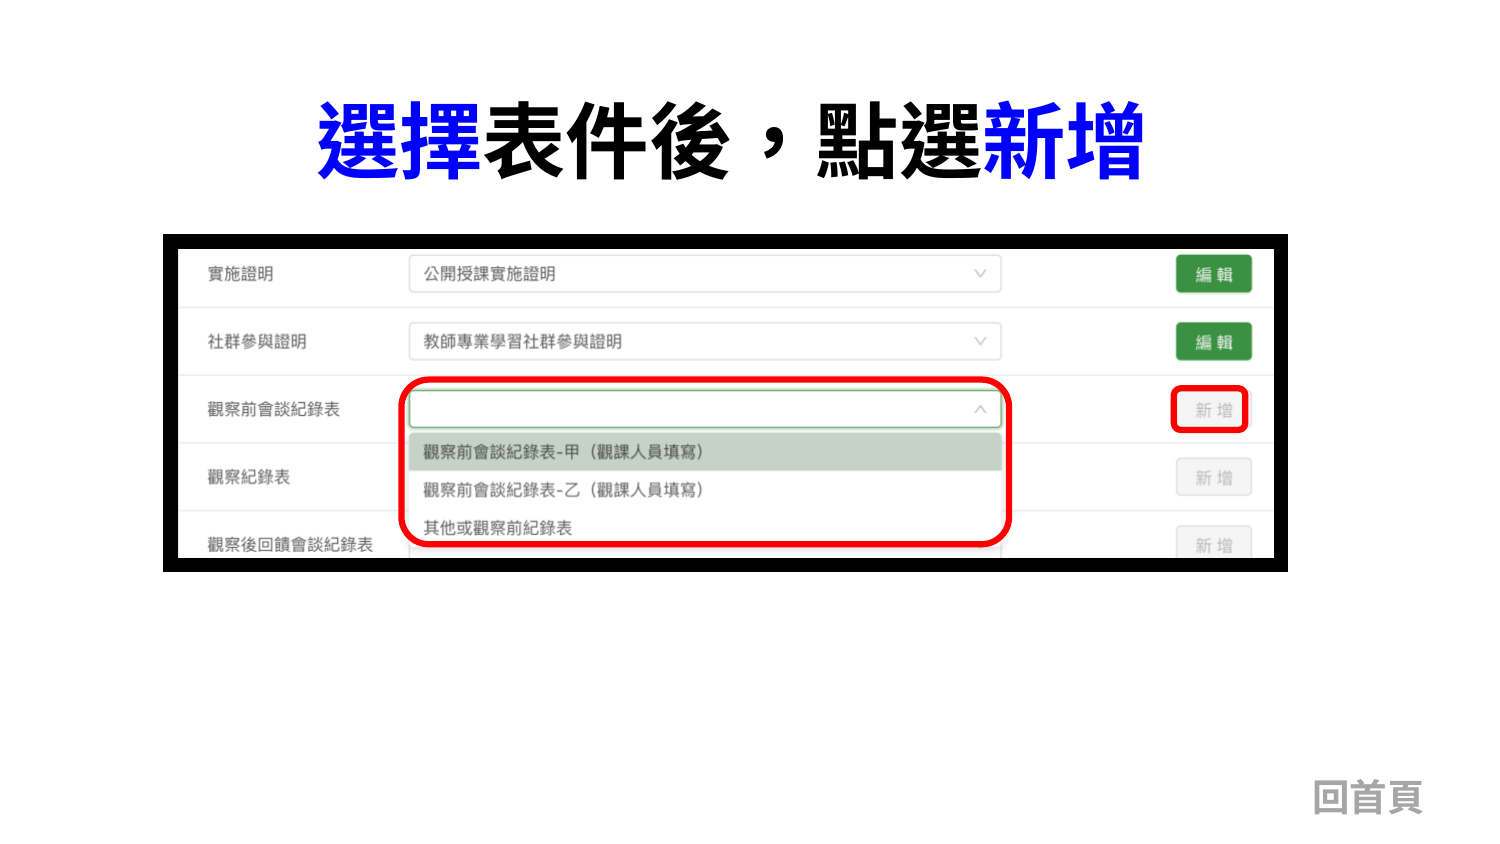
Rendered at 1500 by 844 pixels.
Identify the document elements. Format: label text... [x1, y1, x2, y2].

picture [177, 248, 1274, 558]
title 選擇表件後，點選新增 [203, 81, 1262, 162]
